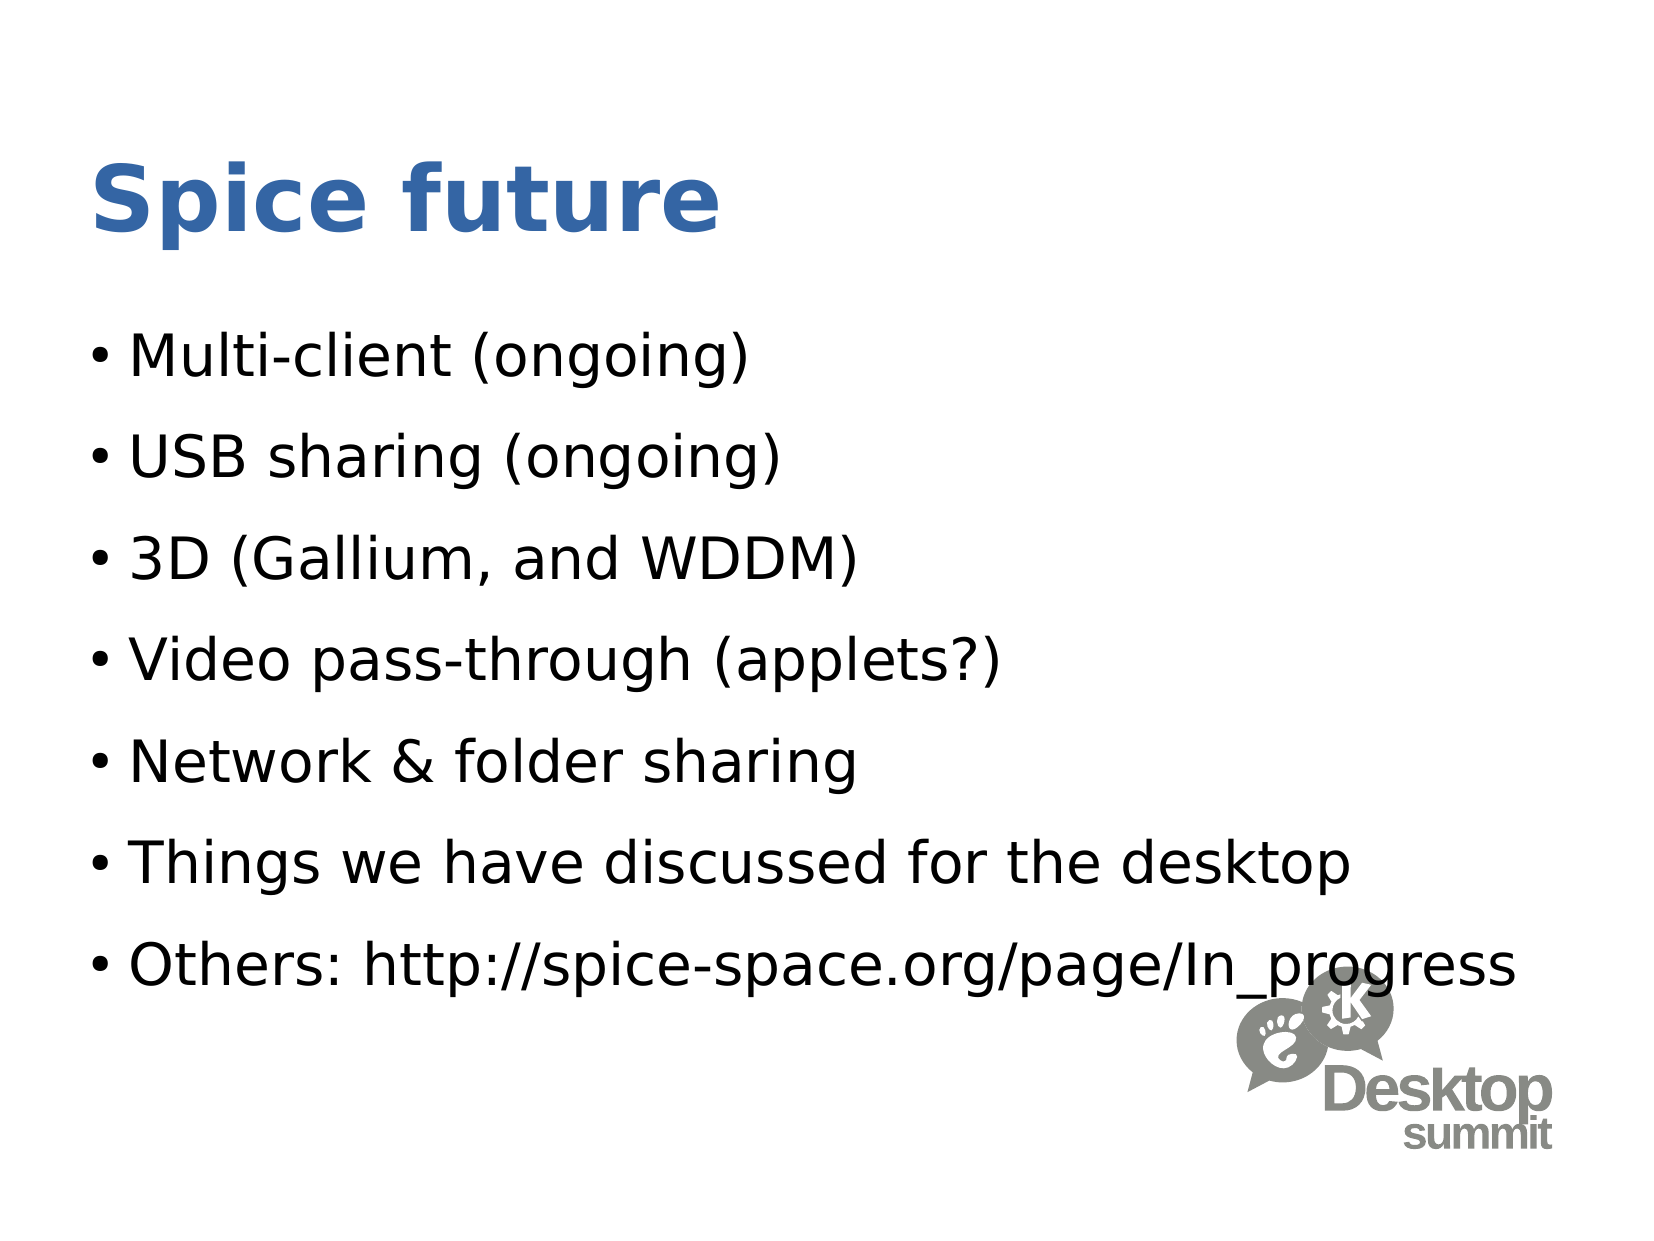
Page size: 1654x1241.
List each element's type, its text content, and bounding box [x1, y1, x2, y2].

picture [1195, 887, 1613, 1201]
text_box Spice future [75, 139, 1576, 280]
text_box Multi-client (ongoing) USB sharing (ongoing) 3D (Gallium, and WDDM) Video pass-through (applets?) Network & folder sharing Things we have discussed for the desktop Others: http://spice-space.org/page/In_progress [75, 280, 1576, 1051]
